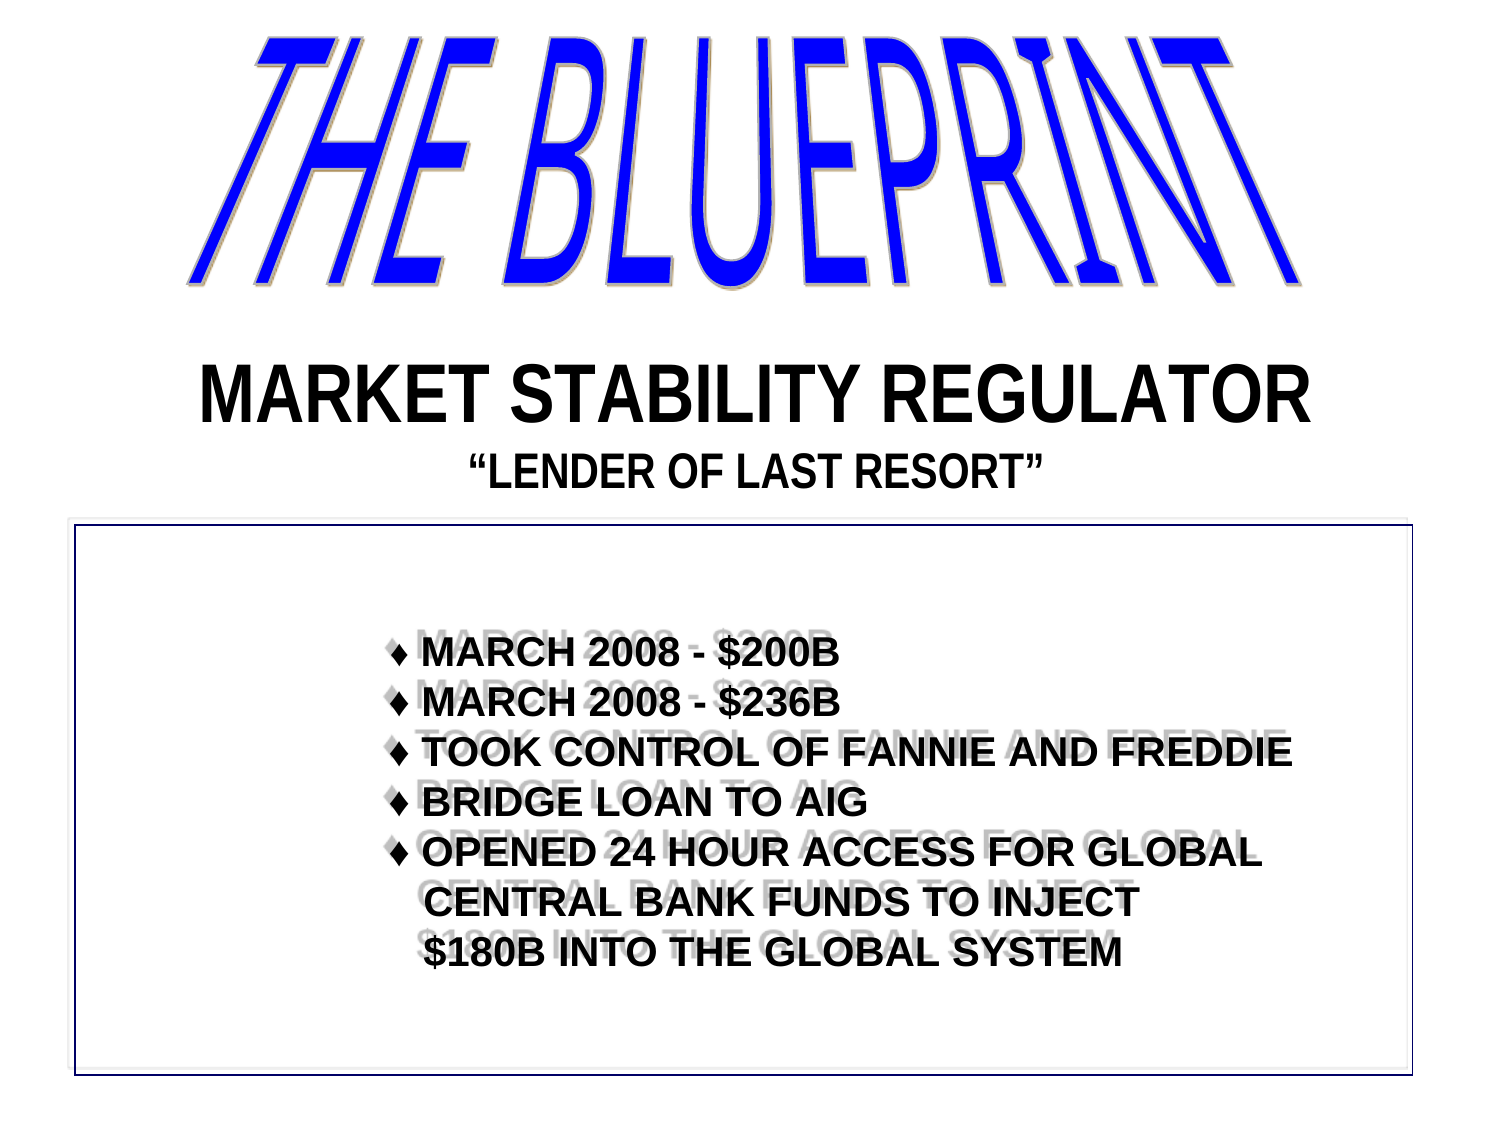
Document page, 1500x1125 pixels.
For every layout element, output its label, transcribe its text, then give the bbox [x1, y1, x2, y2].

text_box THE BLUEPRINT [941, 37, 1072, 284]
text_box THE BLUEPRINT [1013, 37, 1122, 284]
text_box MARKET STABILITY REGULATOR “LENDER OF LAST RESORT” [99, 350, 1413, 488]
text_box THE BLUEPRINT [690, 37, 773, 288]
text_box THE BLUEPRINT [1150, 37, 1301, 284]
text_box THE BLUEPRINT [187, 37, 338, 284]
text_box THE BLUEPRINT [1064, 37, 1234, 284]
text_box THE BLUEPRINT [254, 37, 421, 284]
text_box THE BLUEPRINT [372, 37, 497, 284]
text_box THE BLUEPRINT [502, 37, 605, 284]
text_box THE BLUEPRINT [792, 37, 869, 284]
text_box THE BLUEPRINT [606, 37, 672, 284]
text_box ♦ MARCH 2008 - $200B ♦ MARCH 2008 - $236B ♦ TOOK CONTROL OF FANNIE AND FREDDIE ♦ BRIDGE LOAN TO AIG ♦ OPENED 24 HOUR ACCESS FOR GLOBAL CENTRAL BANK FUNDS TO INJECT $180B INTO THE GLOBAL SYSTEM [75, 524, 1413, 1075]
text_box THE BLUEPRINT [863, 37, 939, 284]
